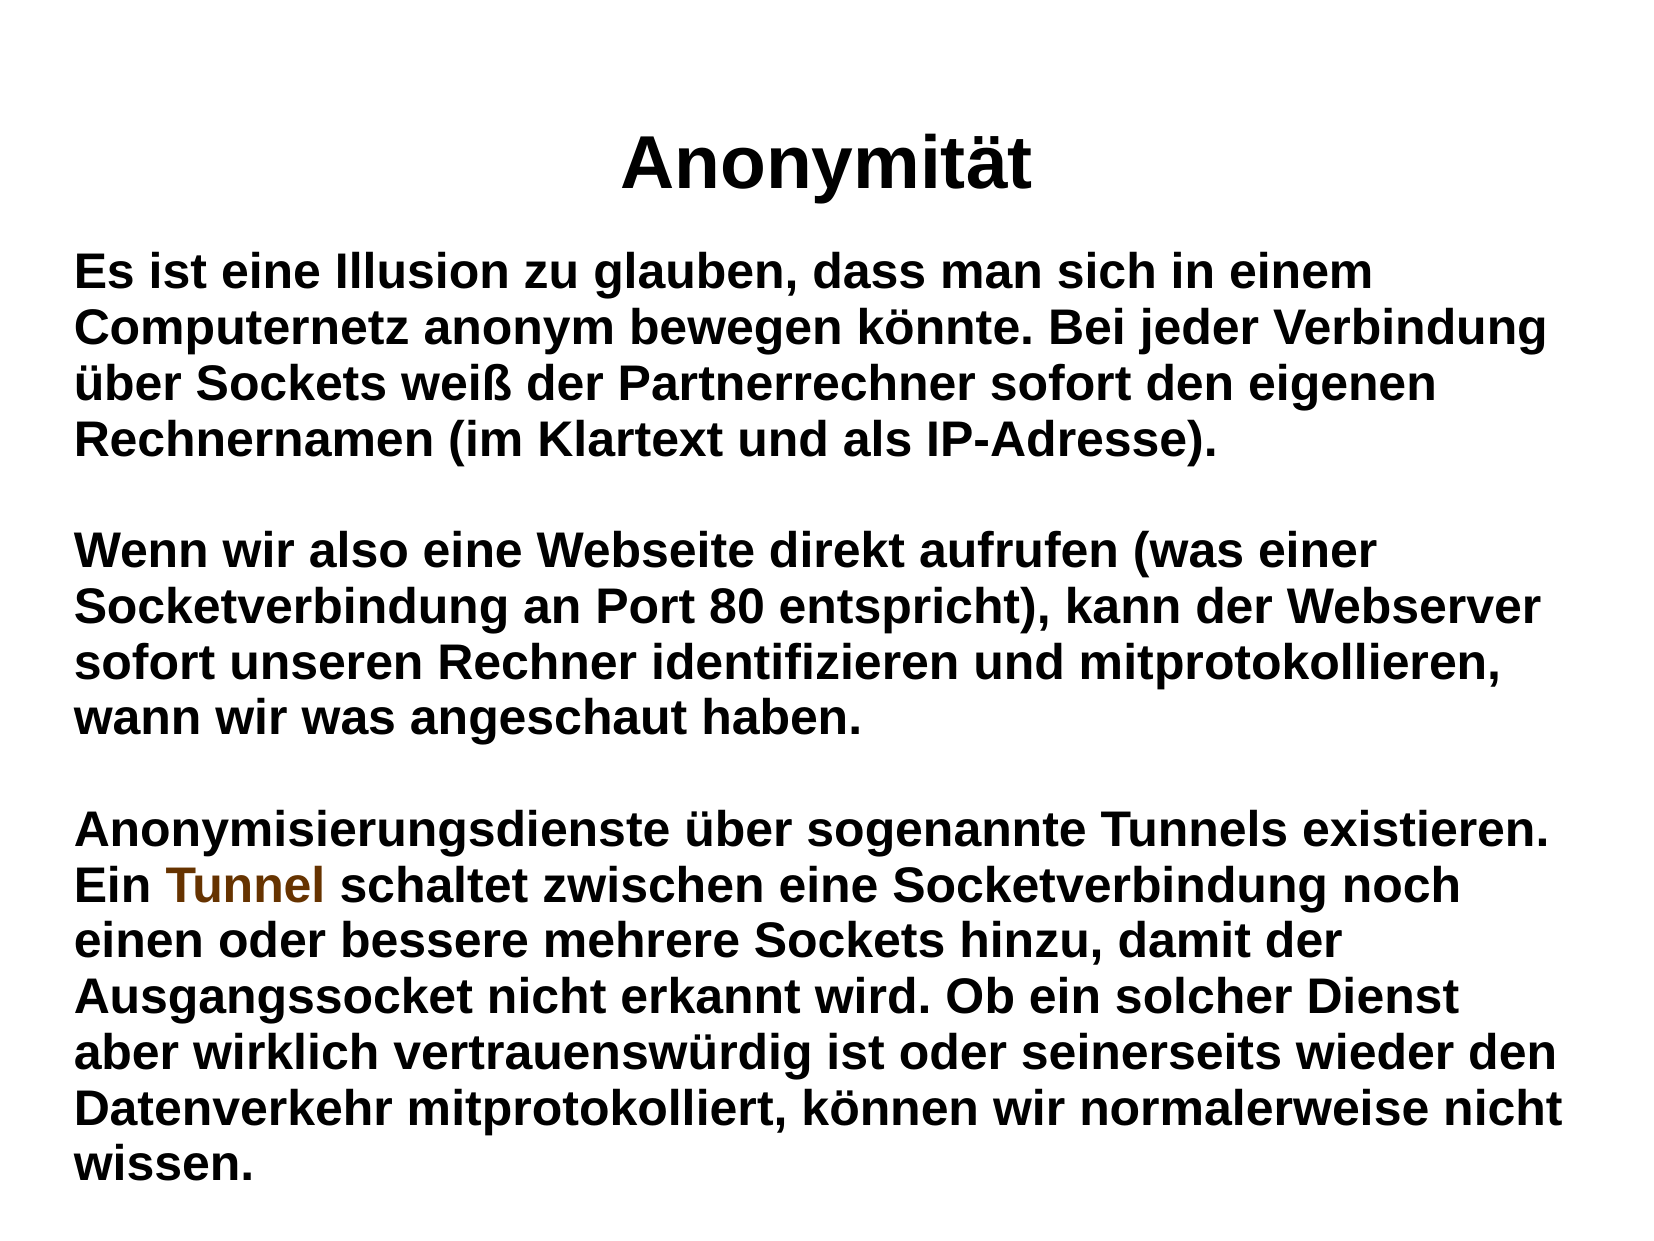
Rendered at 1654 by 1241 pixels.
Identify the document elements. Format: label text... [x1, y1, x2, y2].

text_box Es ist eine Illusion zu glauben, dass man sich in einem Computernetz anonym bewegen könnte. Bei jeder Verbindung über Sockets weiß der Partnerrechner sofort den eigenen Rechnernamen (im Klartext und als IP-Adresse). Wenn wir also eine Webseite direkt aufrufen (was einer Socketverbindung an Port 80 entspricht), kann der Webserver sofort unseren Rechner identifizieren und mitprotokollieren, wann wir was angeschaut haben. Anonymisierungsdienste über sogenannte Tunnels existieren. Ein Tunnel schaltet zwischen eine Socketverbindung noch einen oder bessere mehrere Sockets hinzu, damit der Ausgangssocket nicht erkannt wird. Ob ein solcher Dienst aber wirklich vertrauenswürdig ist oder seinerseits wieder den Datenverkehr mitprotokolliert, können wir normalerweise nicht wissen. [59, 236, 1595, 1220]
title Anonymität [88, 78, 1565, 236]
